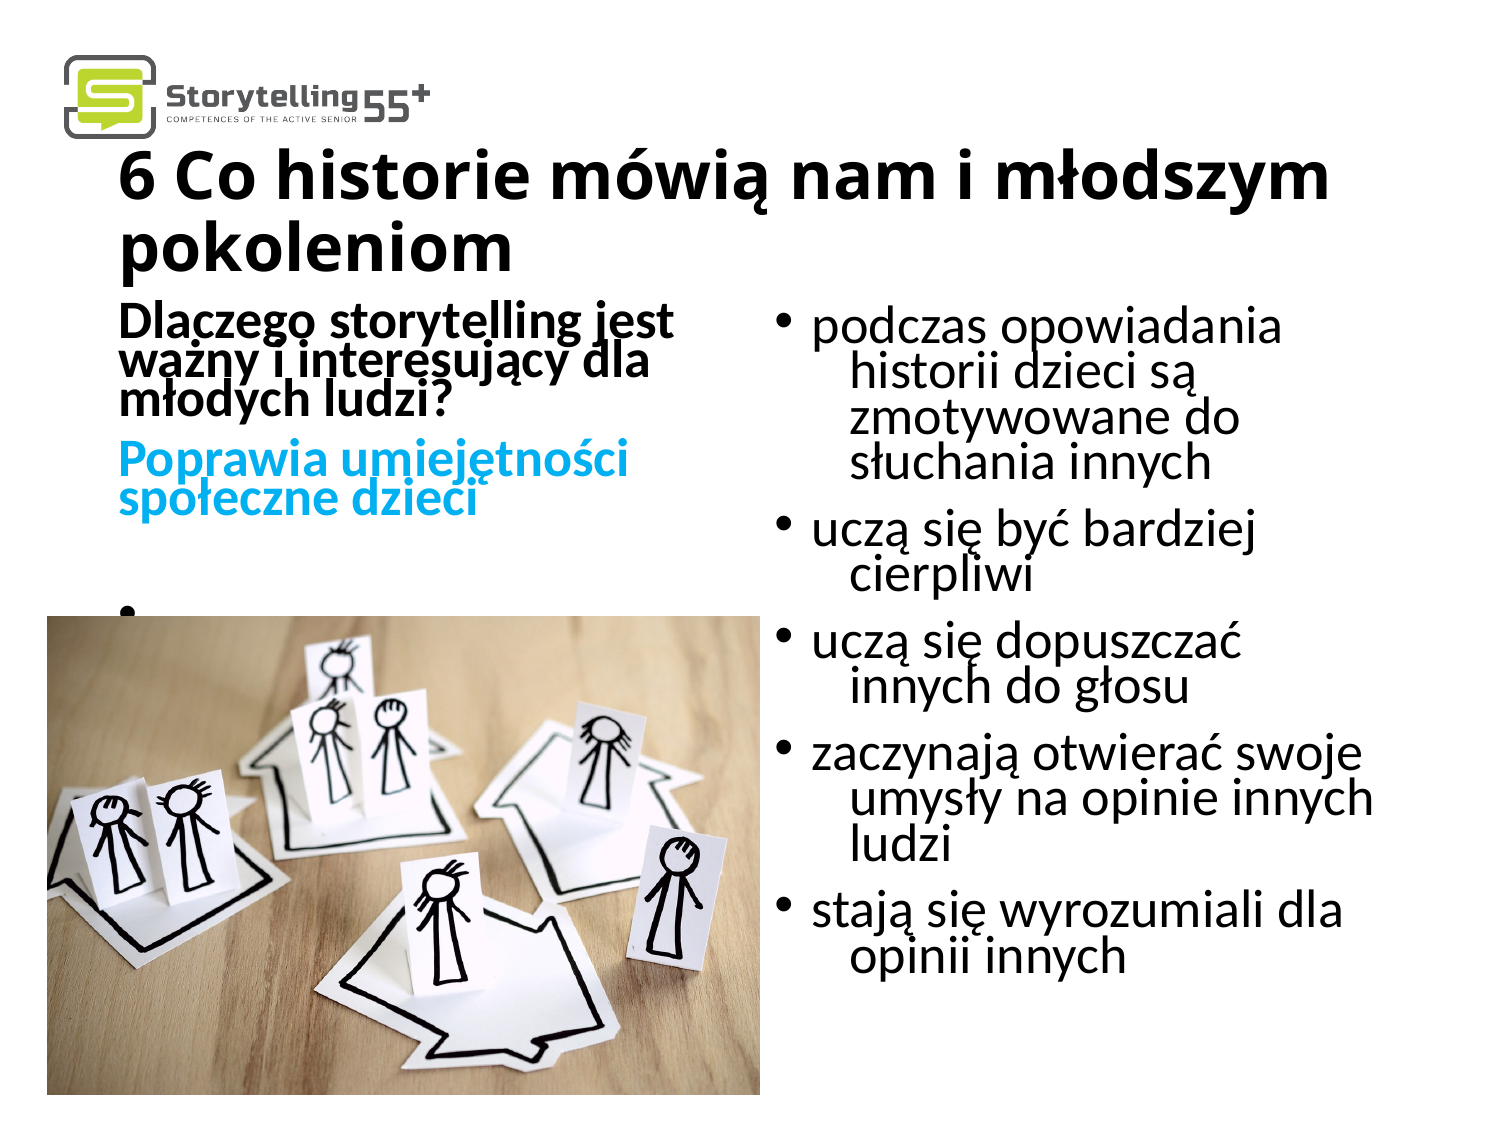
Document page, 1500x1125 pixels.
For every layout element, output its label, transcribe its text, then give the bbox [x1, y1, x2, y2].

title 6 Co historie mówią nam i młodszym pokoleniom [103, 127, 1397, 300]
picture [47, 616, 760, 1095]
list podczas opowiadania historii dzieci są zmotywowane do słuchania innych uczą się być bardziej cierpliwi uczą się dopuszczać innych do głosu zaczynają otwierać swoje umysły na opinie innych ludzi stają się wyrozumiali dla opinii innych [759, 299, 1397, 1014]
picture [64, 55, 430, 139]
list Dlaczego storytelling jest ważny i interesujący dla młodych ludzi? Poprawia umiejętności społeczne dzieci [103, 299, 741, 616]
